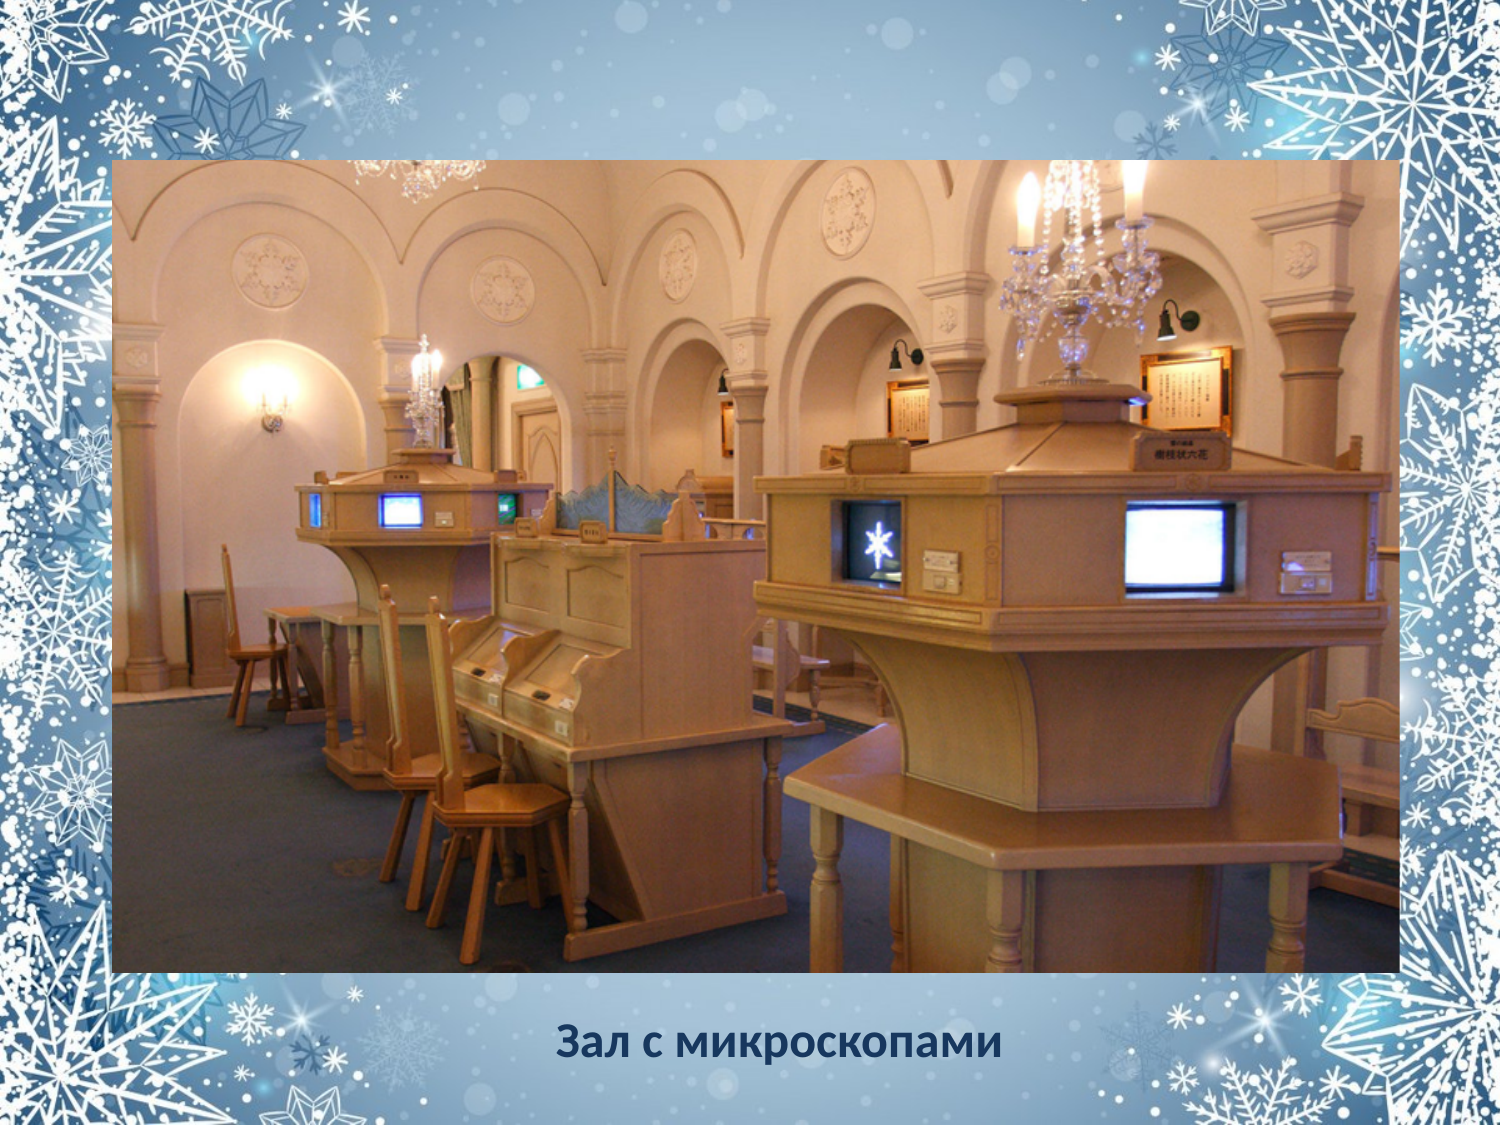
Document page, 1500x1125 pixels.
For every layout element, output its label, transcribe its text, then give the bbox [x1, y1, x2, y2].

picture [0, 0, 1500, 1125]
text_box Зал с микроскопами [159, 999, 1400, 1076]
